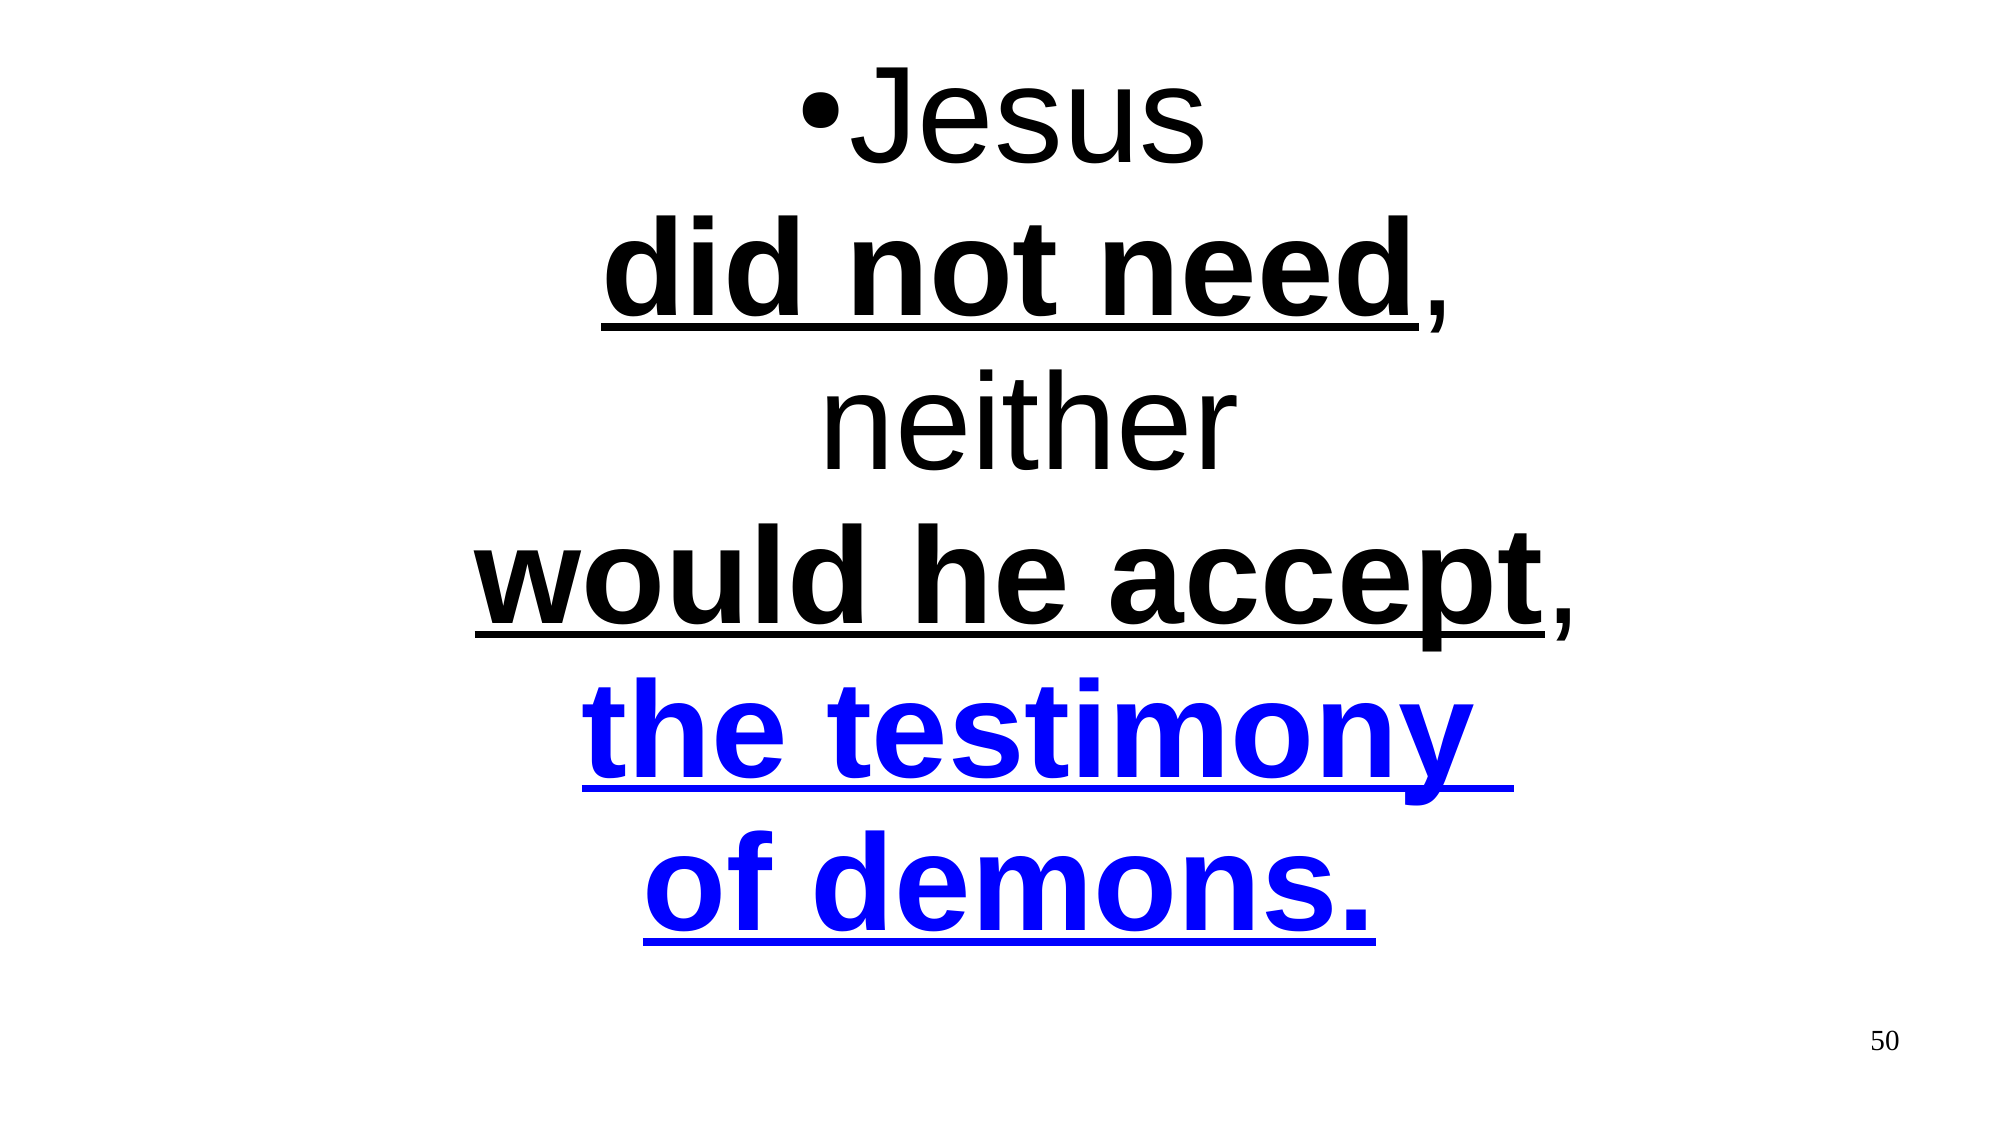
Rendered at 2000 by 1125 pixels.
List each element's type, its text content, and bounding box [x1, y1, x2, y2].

list Jesus did not need, neither would he accept, the testimony of demons. [37, 37, 1988, 1088]
